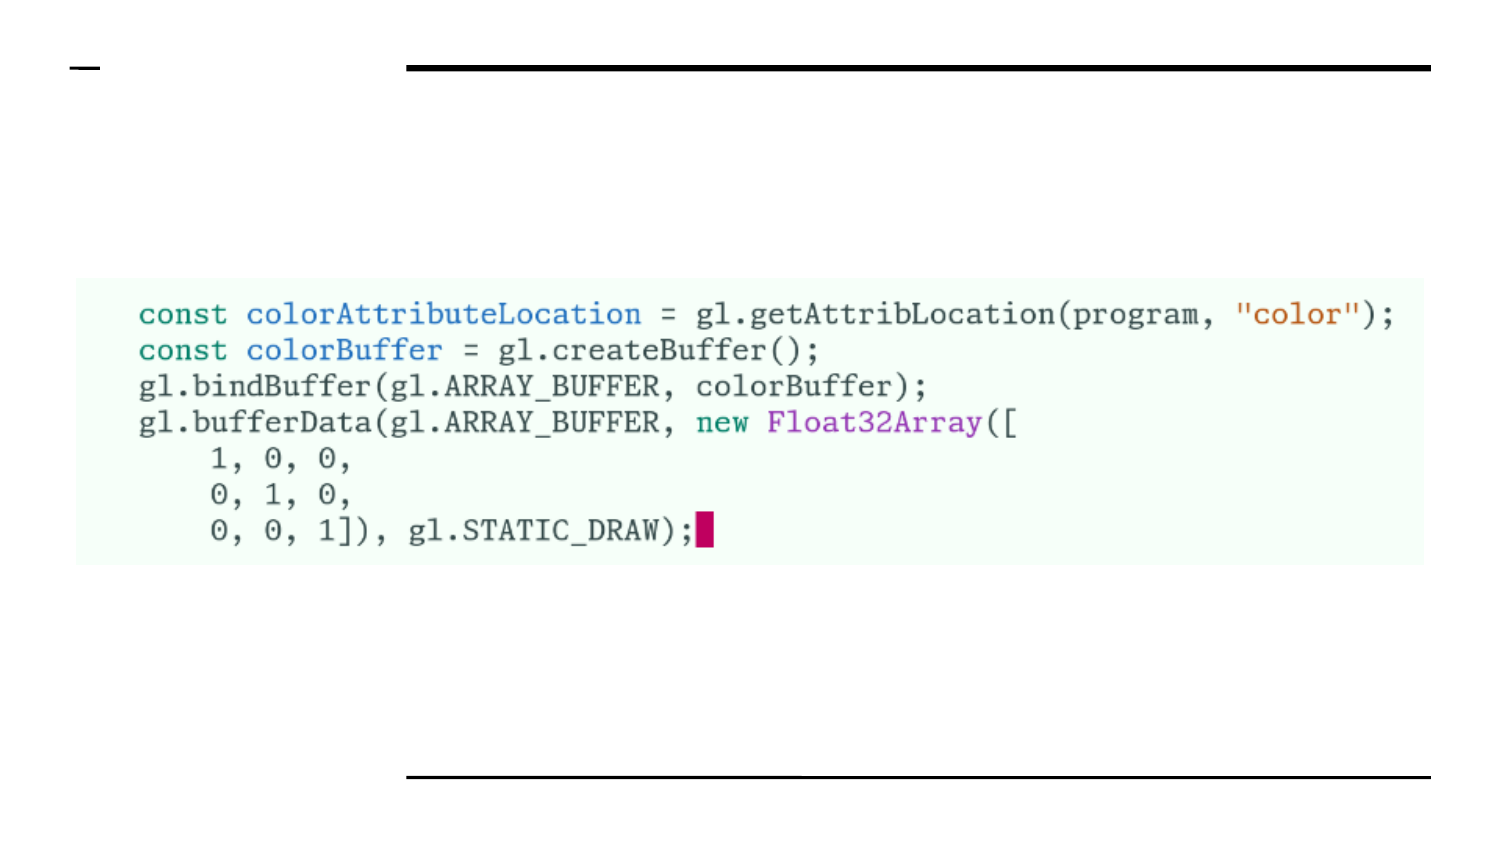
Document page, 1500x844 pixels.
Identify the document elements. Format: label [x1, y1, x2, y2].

picture [76, 278, 1424, 565]
